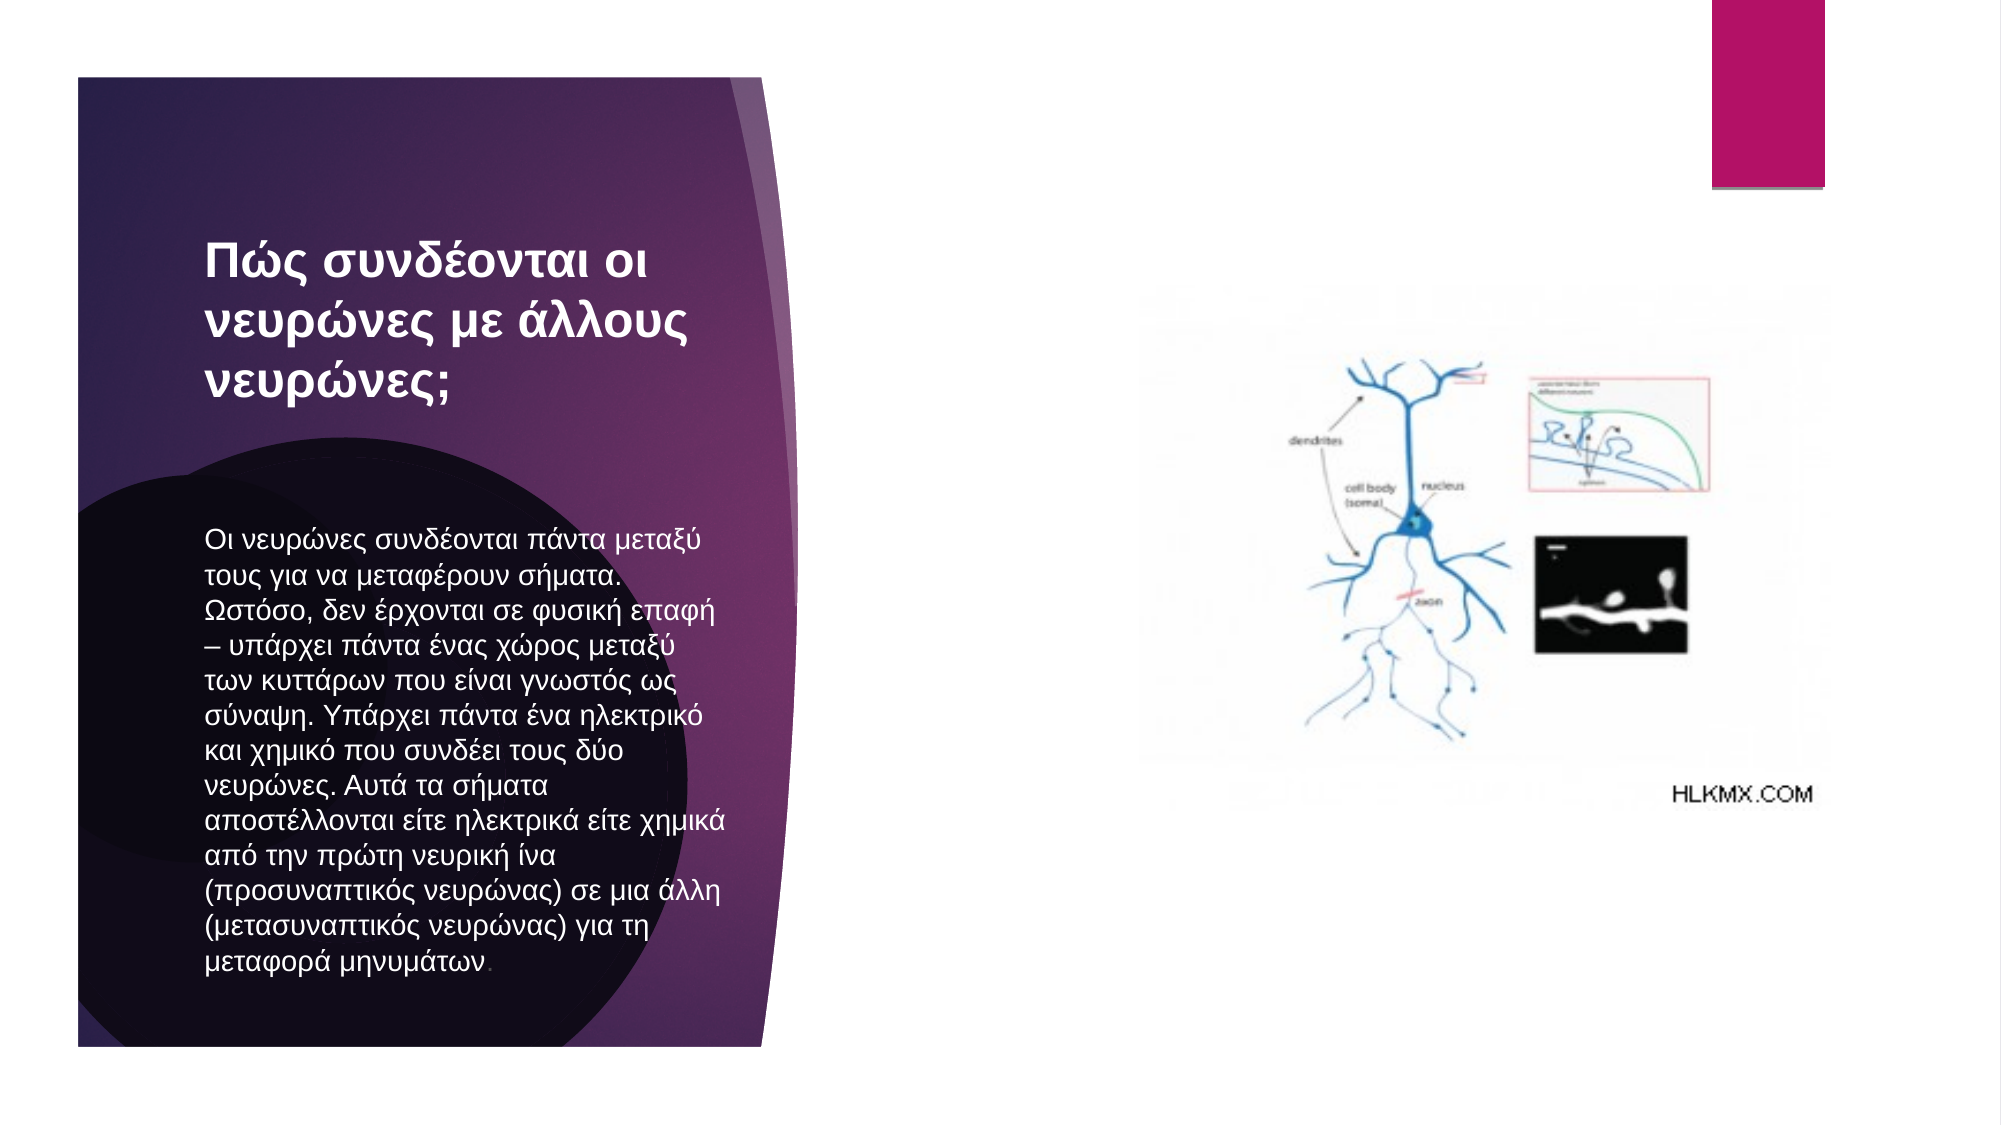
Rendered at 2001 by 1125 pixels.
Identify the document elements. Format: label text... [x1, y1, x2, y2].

picture [1139, 285, 1831, 811]
title Πώς συνδέονται οι νευρώνες με άλλους νευρώνες; [189, 136, 764, 475]
list Οι νευρώνες συνδέονται πάντα μεταξύ τους για να μεταφέρουν σήματα. Ωστόσο, δεν έρχονται σε φυσική επαφή – υπάρχει πάντα ένας χώρος μεταξύ των κυττάρων που είναι γνωστός ως σύναψη. Υπάρχει πάντα ένα ηλεκτρικό και χημικό που συνδέει τους δύο νευρώνες. Αυτά τα σήματα αποστέλλονται είτε ηλεκτρικά είτε χημικά από την πρώτη νευρική ίνα (προσυναπτικός νευρώνας) σε μια άλλη (μετασυναπτικός νευρώνας) για τη μεταφορά μηνυμάτων. [189, 513, 746, 989]
